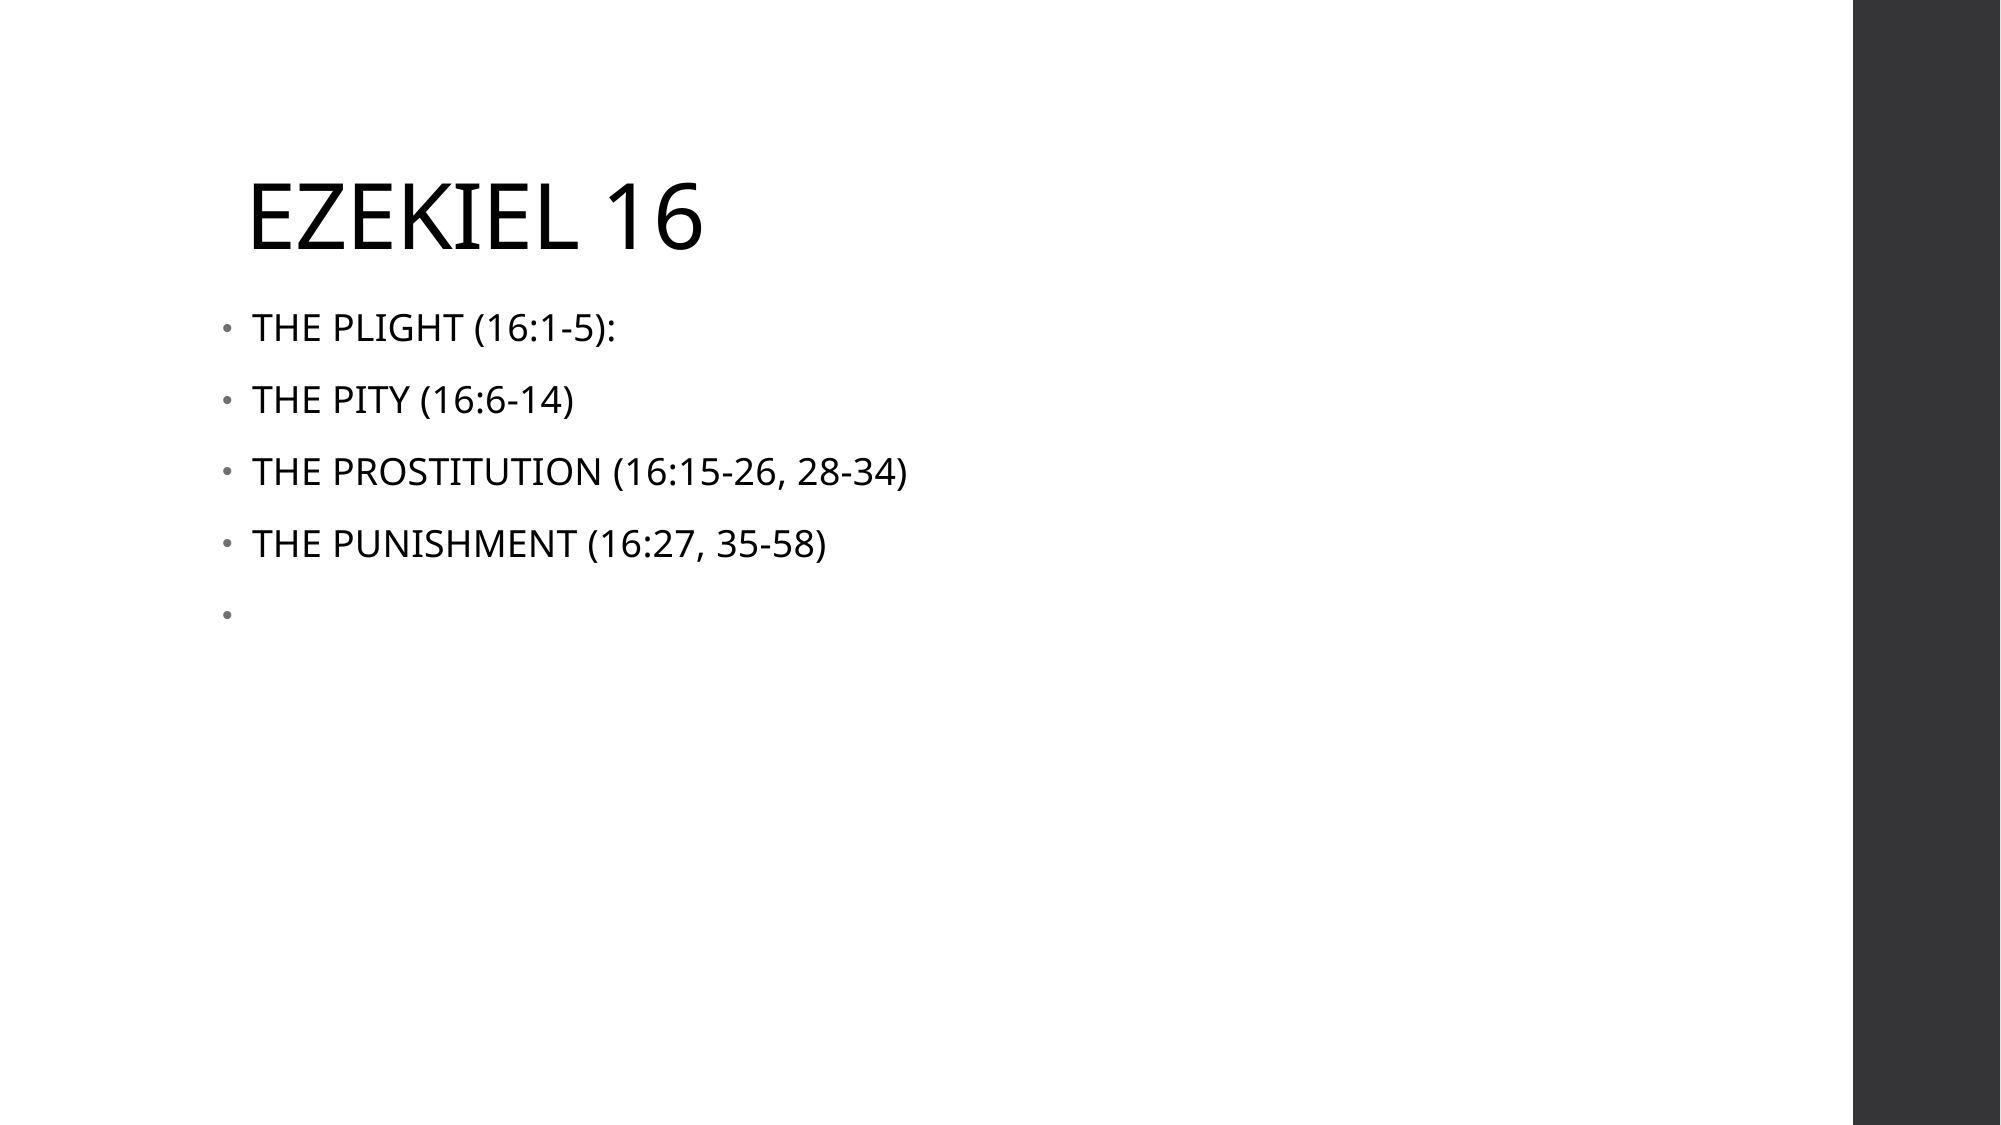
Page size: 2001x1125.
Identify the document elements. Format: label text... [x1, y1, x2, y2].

title EZEKIEL 16 [206, 60, 1797, 278]
list THE PLIGHT (16:1-5): THE PITY (16:6-14) THE PROSTITUTION (16:15-26, 28-34) THE PUNISHMENT (16:27, 35-58) [206, 299, 1617, 1014]
